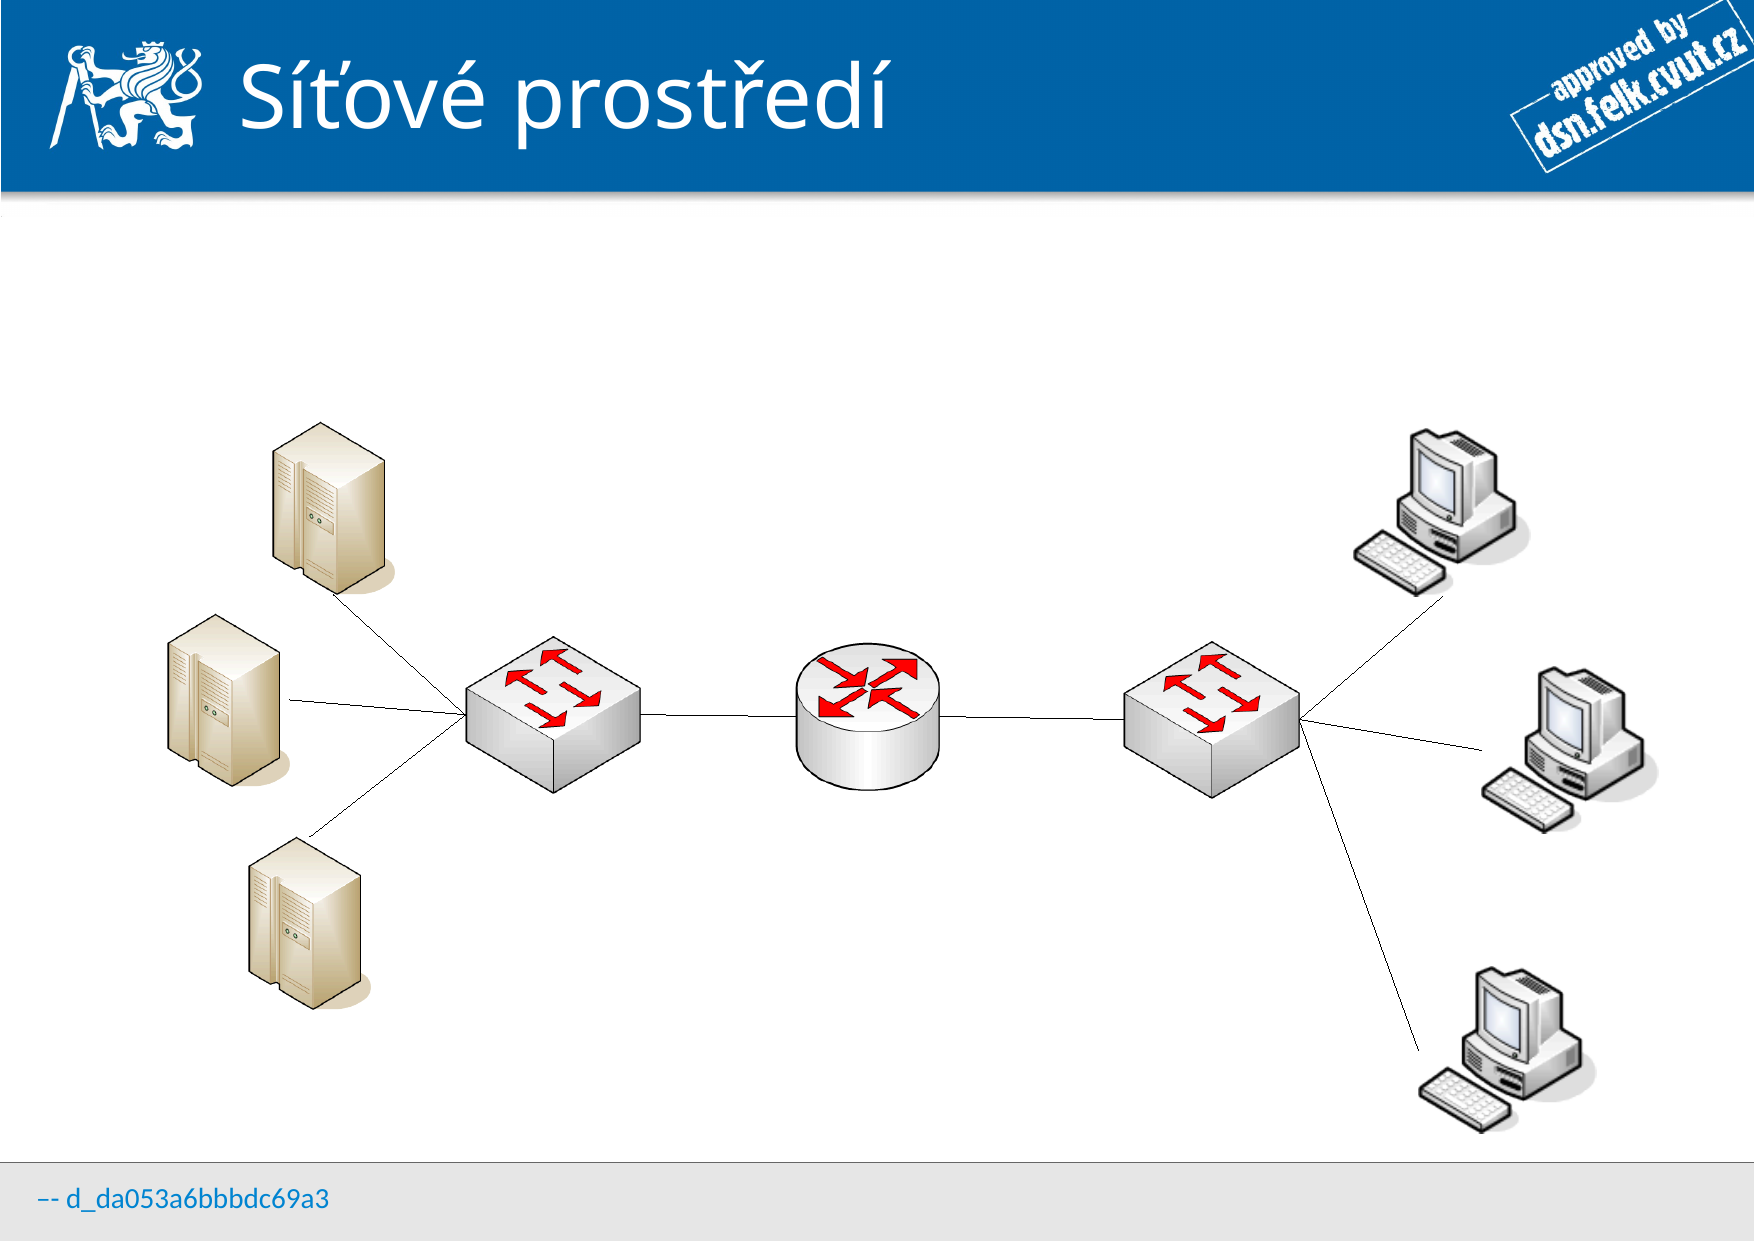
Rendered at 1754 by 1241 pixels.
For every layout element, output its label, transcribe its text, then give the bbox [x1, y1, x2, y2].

picture [465, 635, 641, 794]
picture [248, 836, 371, 1010]
title Síťové prostředí [238, 0, 1512, 188]
picture [795, 642, 940, 791]
picture [1353, 428, 1531, 597]
picture [1418, 966, 1597, 1134]
picture [272, 421, 395, 595]
picture [1481, 666, 1659, 834]
picture [1, 0, 1754, 217]
picture [167, 613, 290, 787]
picture [1123, 640, 1300, 799]
